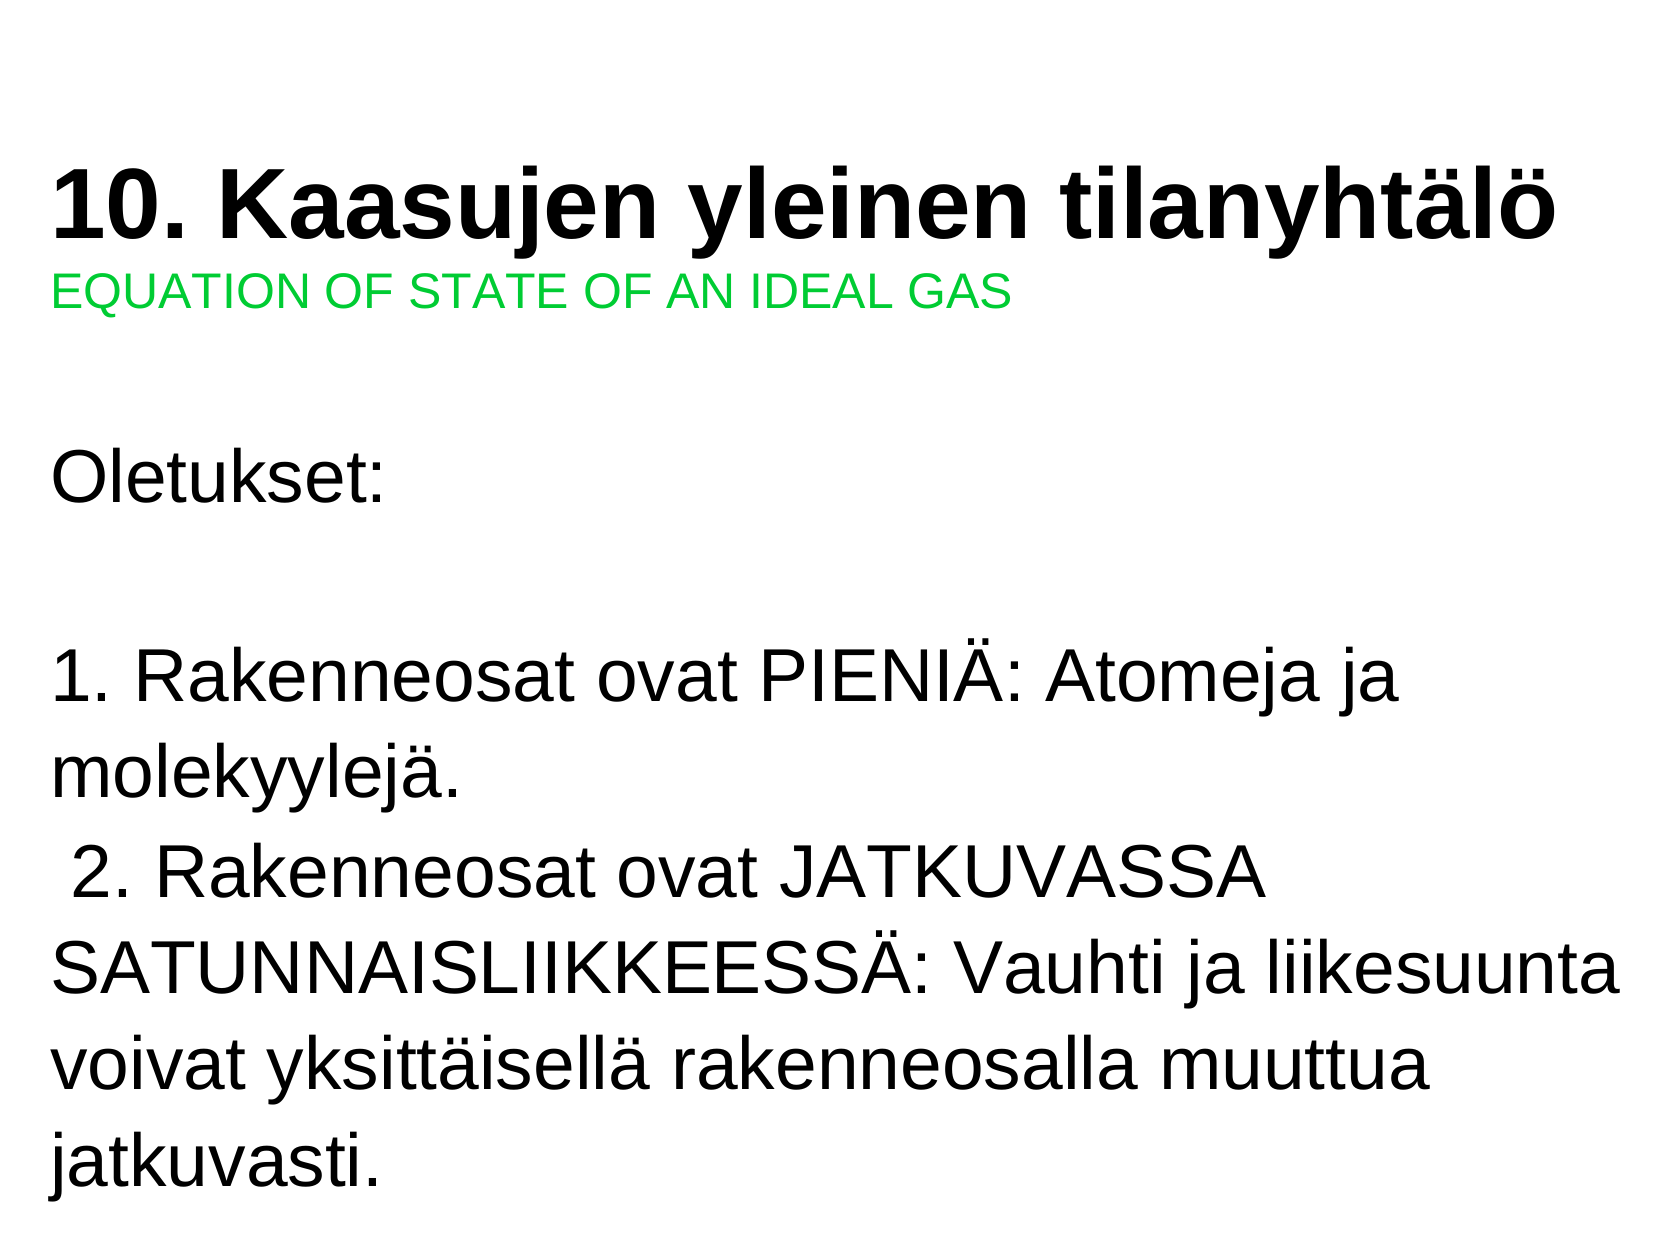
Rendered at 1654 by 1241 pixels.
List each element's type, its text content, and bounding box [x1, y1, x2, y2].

text_box 10. Kaasujen yleinen tilanyhtälö EQUATION OF STATE OF AN IDEAL GAS Oletukset: 1. Rakenneosat ovat PIENIÄ: Atomeja ja molekyylejä. 2. Rakenneosat ovat JATKUVASSA SATUNNAISLIIKKEESSÄ: Vauhti ja liikesuunta voivat yksittäisellä rakenneosalla muuttua jatkuvasti. [35, 141, 1654, 1241]
